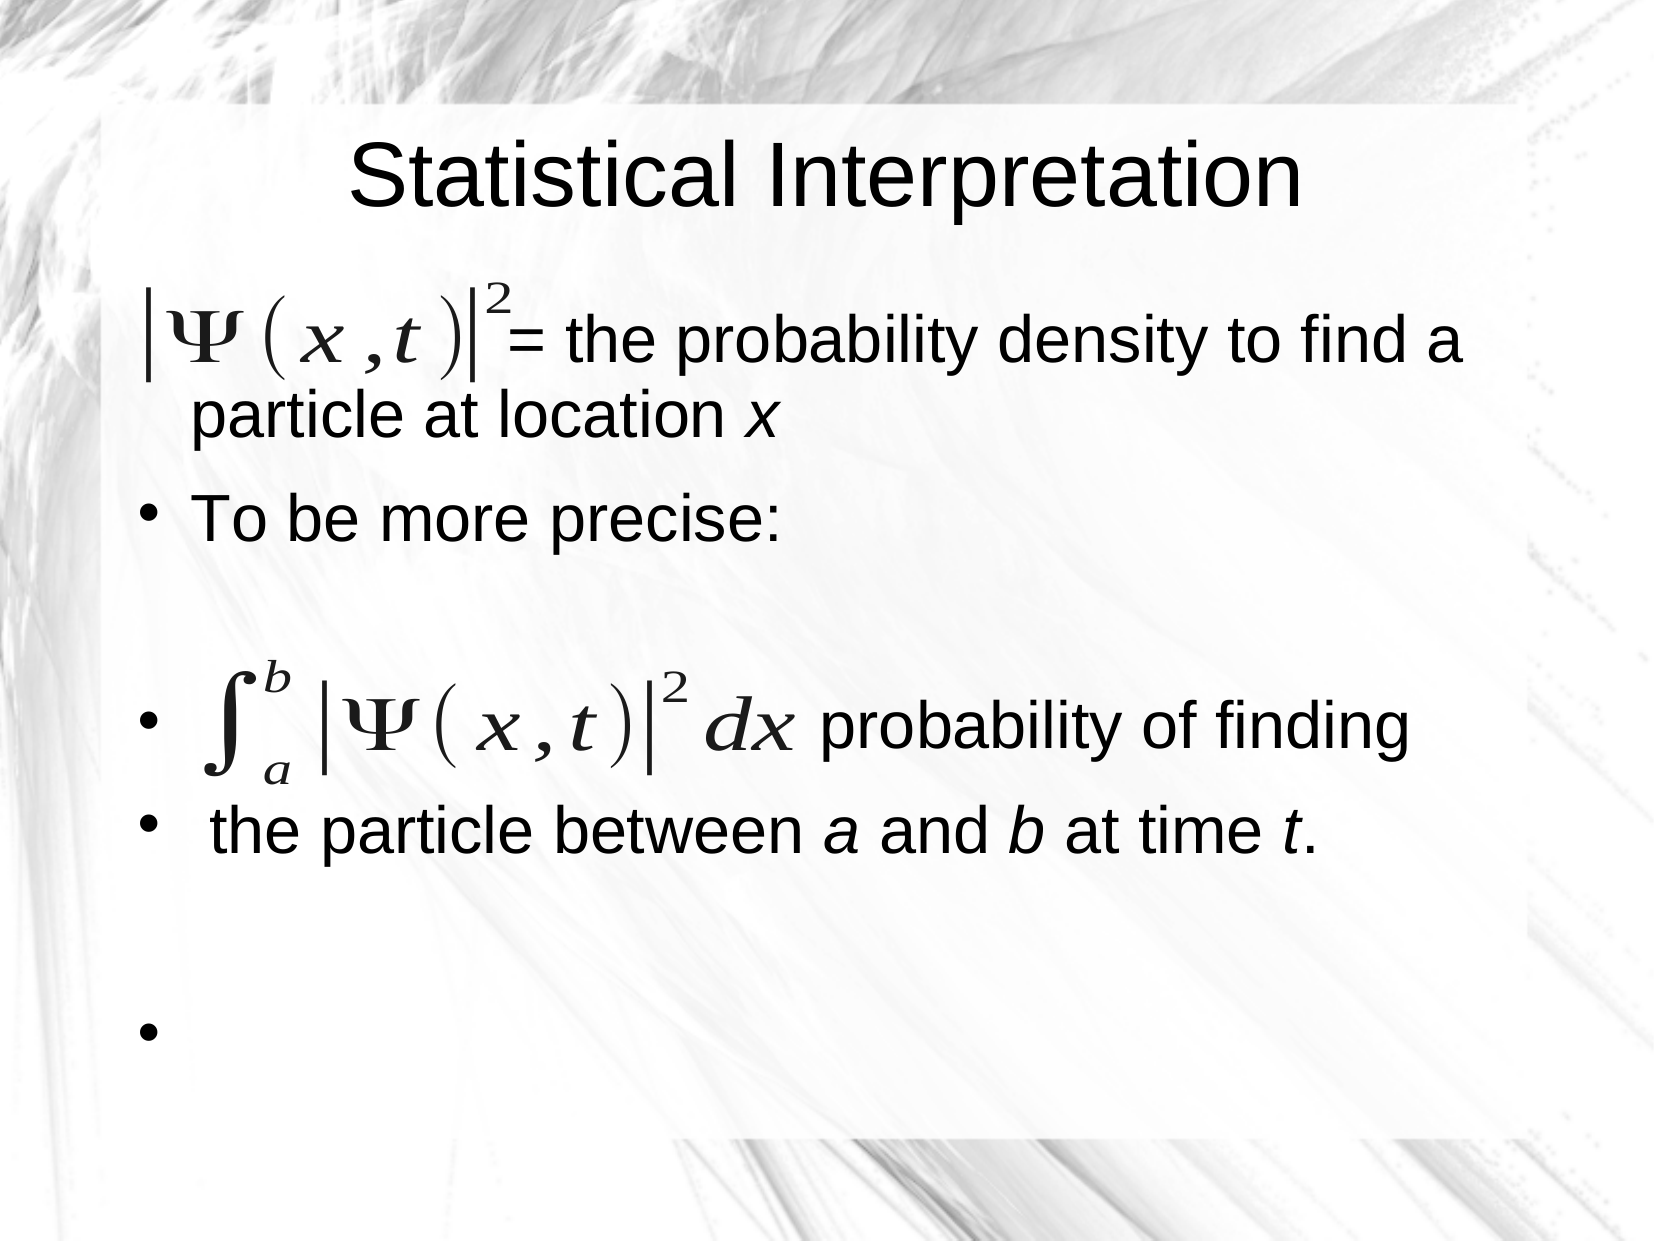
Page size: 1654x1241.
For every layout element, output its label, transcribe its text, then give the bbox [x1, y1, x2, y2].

list = the probability density to find a particle at location x To be more precise: probability of finding the particle between a and b at time t. [120, 298, 1502, 1080]
chart [165, 648, 821, 796]
chart [105, 270, 538, 387]
picture [0, 0, 1654, 1241]
title Statistical Interpretation [118, 88, 1536, 257]
